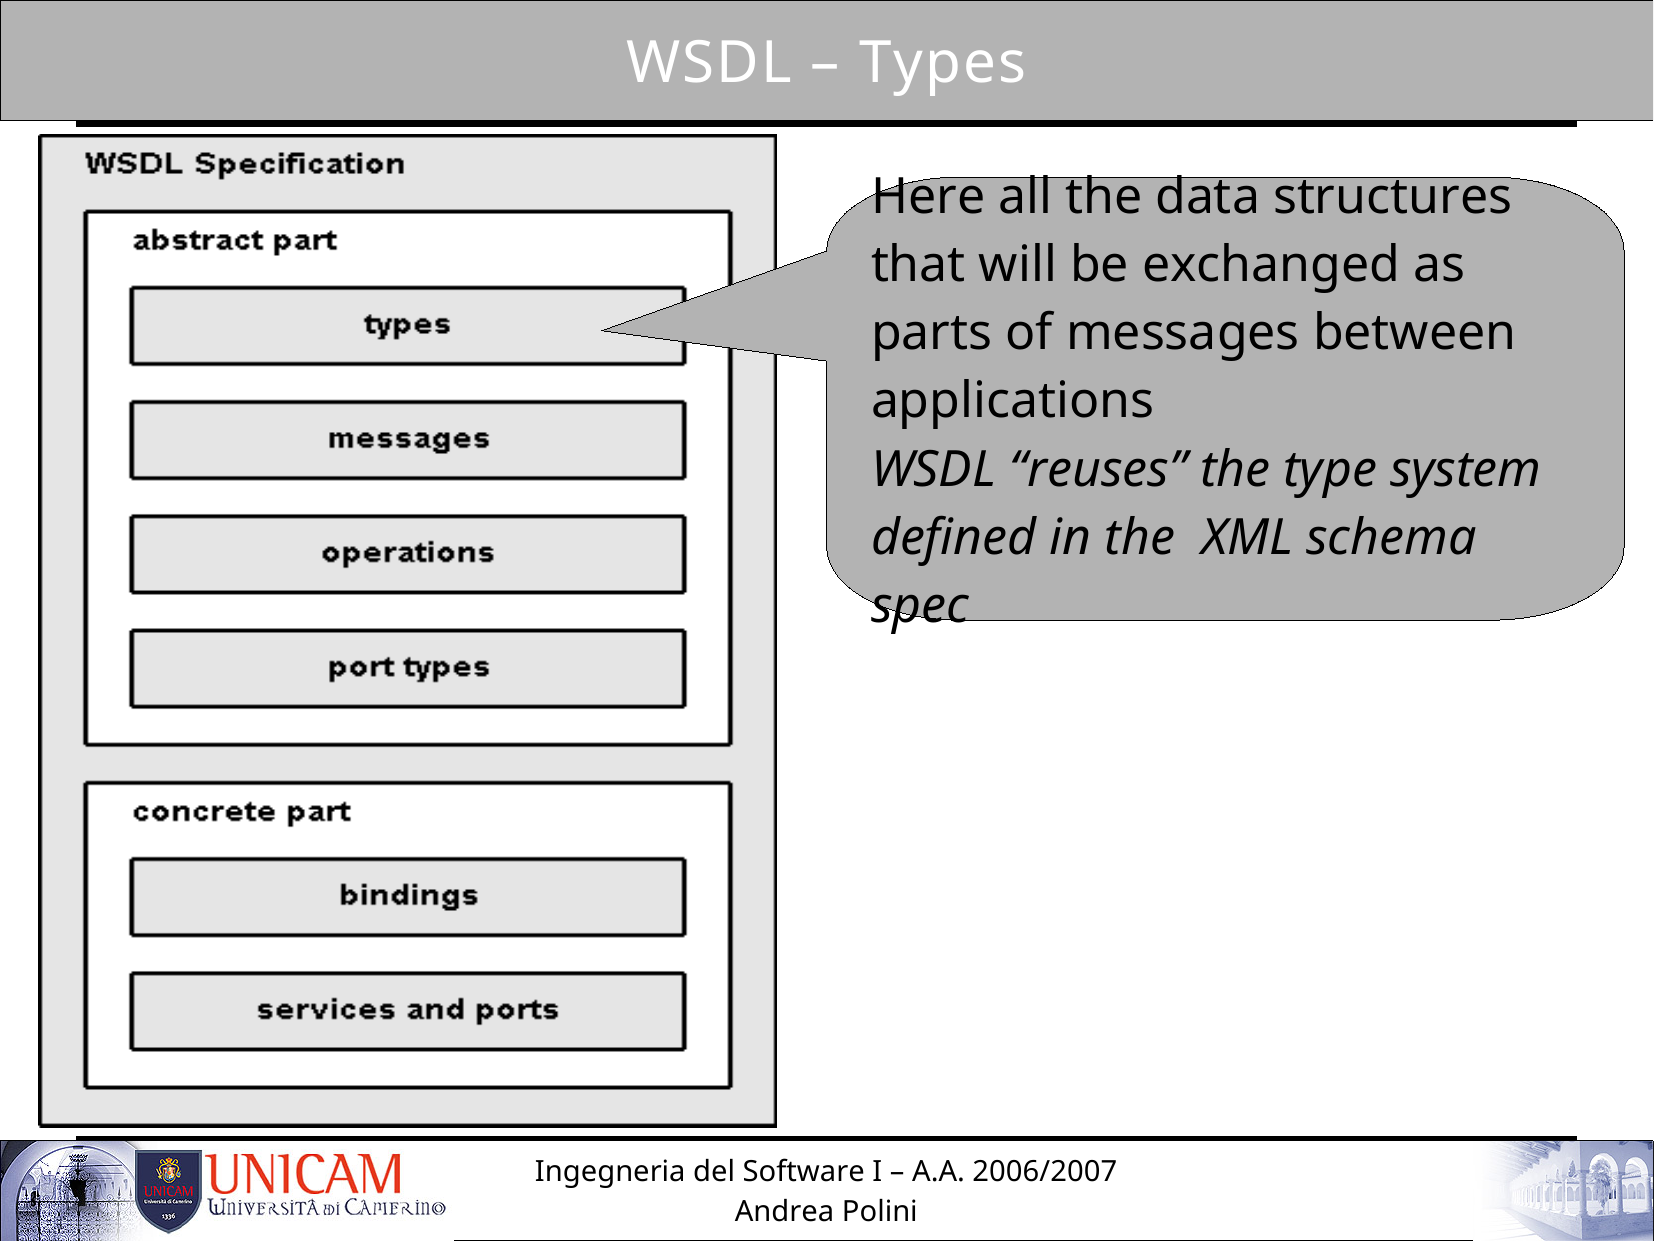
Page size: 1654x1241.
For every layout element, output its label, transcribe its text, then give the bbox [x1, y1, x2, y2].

text_box Here all the data structures that will be exchanged as parts of messages between applications WSDL “reuses” the type system defined in the XML schema spec [601, 177, 1625, 621]
picture [1473, 1141, 1654, 1241]
picture [38, 134, 777, 1128]
picture [0, 1141, 454, 1241]
title WSDL – Types [0, 0, 1653, 121]
